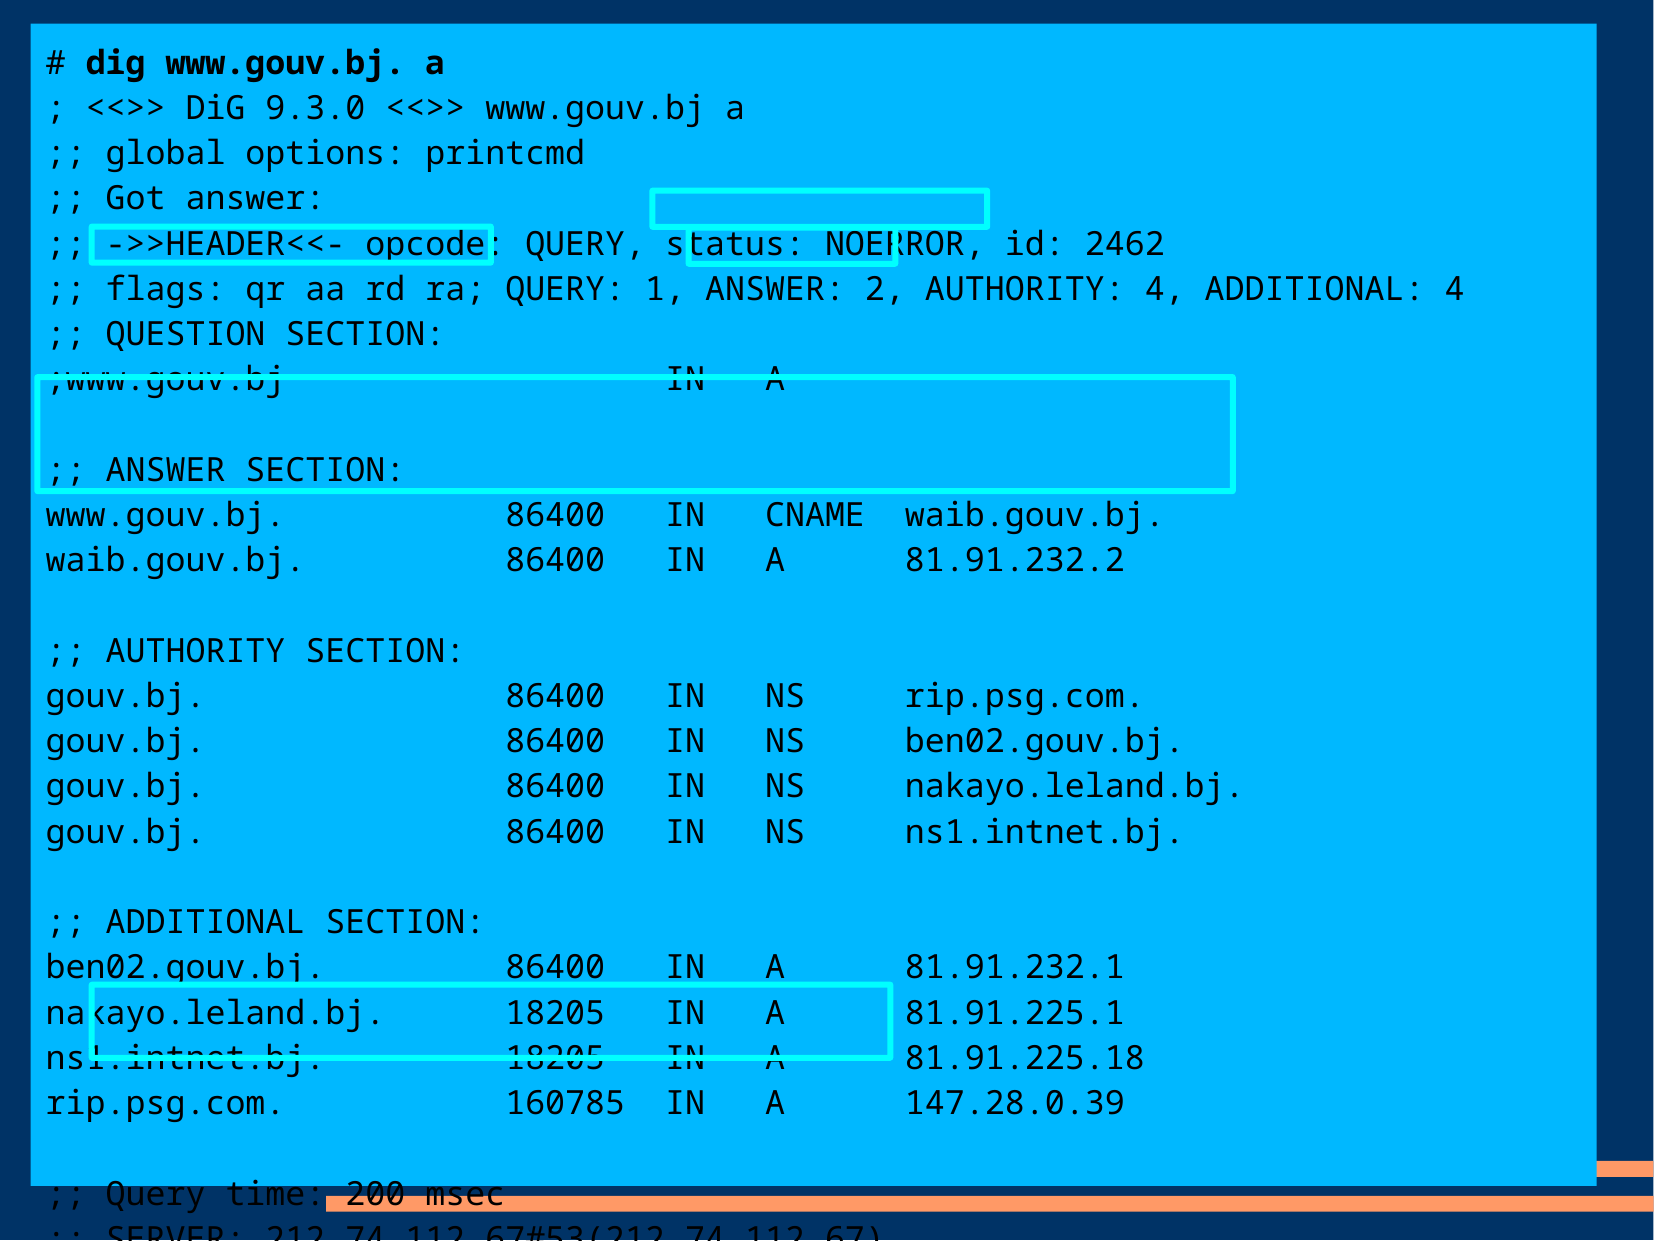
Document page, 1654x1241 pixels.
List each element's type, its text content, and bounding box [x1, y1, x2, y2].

text_box # dig www.gouv.bj. a ; <<>> DiG 9.3.0 <<>> www.gouv.bj a ;; global options: printcmd ;; Got answer: ;; ->>HEADER<<- opcode: QUERY, status: NOERROR, id: 2462 ;; flags: qr aa rd ra; QUERY: 1, ANSWER: 2, AUTHORITY: 4, ADDITIONAL: 4 ;; QUESTION SECTION: ;www.gouv.bj IN A ;; ANSWER SECTION: www.gouv.bj. 86400 IN CNAME waib.gouv.bj. waib.gouv.bj. 86400 IN A 81.91.232.2 ;; AUTHORITY SECTION: gouv.bj. 86400 IN NS rip.psg.com. gouv.bj. 86400 IN NS ben02.gouv.bj. gouv.bj. 86400 IN NS nakayo.leland.bj. gouv.bj. 86400 IN NS ns1.intnet.bj. ;; ADDITIONAL SECTION: ben02.gouv.bj. 86400 IN A 81.91.232.1 nakayo.leland.bj. 18205 IN A 81.91.225.1 ns1.intnet.bj. 18205 IN A 81.91.225.18 rip.psg.com. 160785 IN A 147.28.0.39 ;; Query time: 200 msec ;; SERVER: 212.74.112.67#53(212.74.112.67) ;; WHEN: Tue Dec 28 19:50:01 2004 ;; MSG SIZE rcvd: 237 [30, 23, 1597, 1186]
